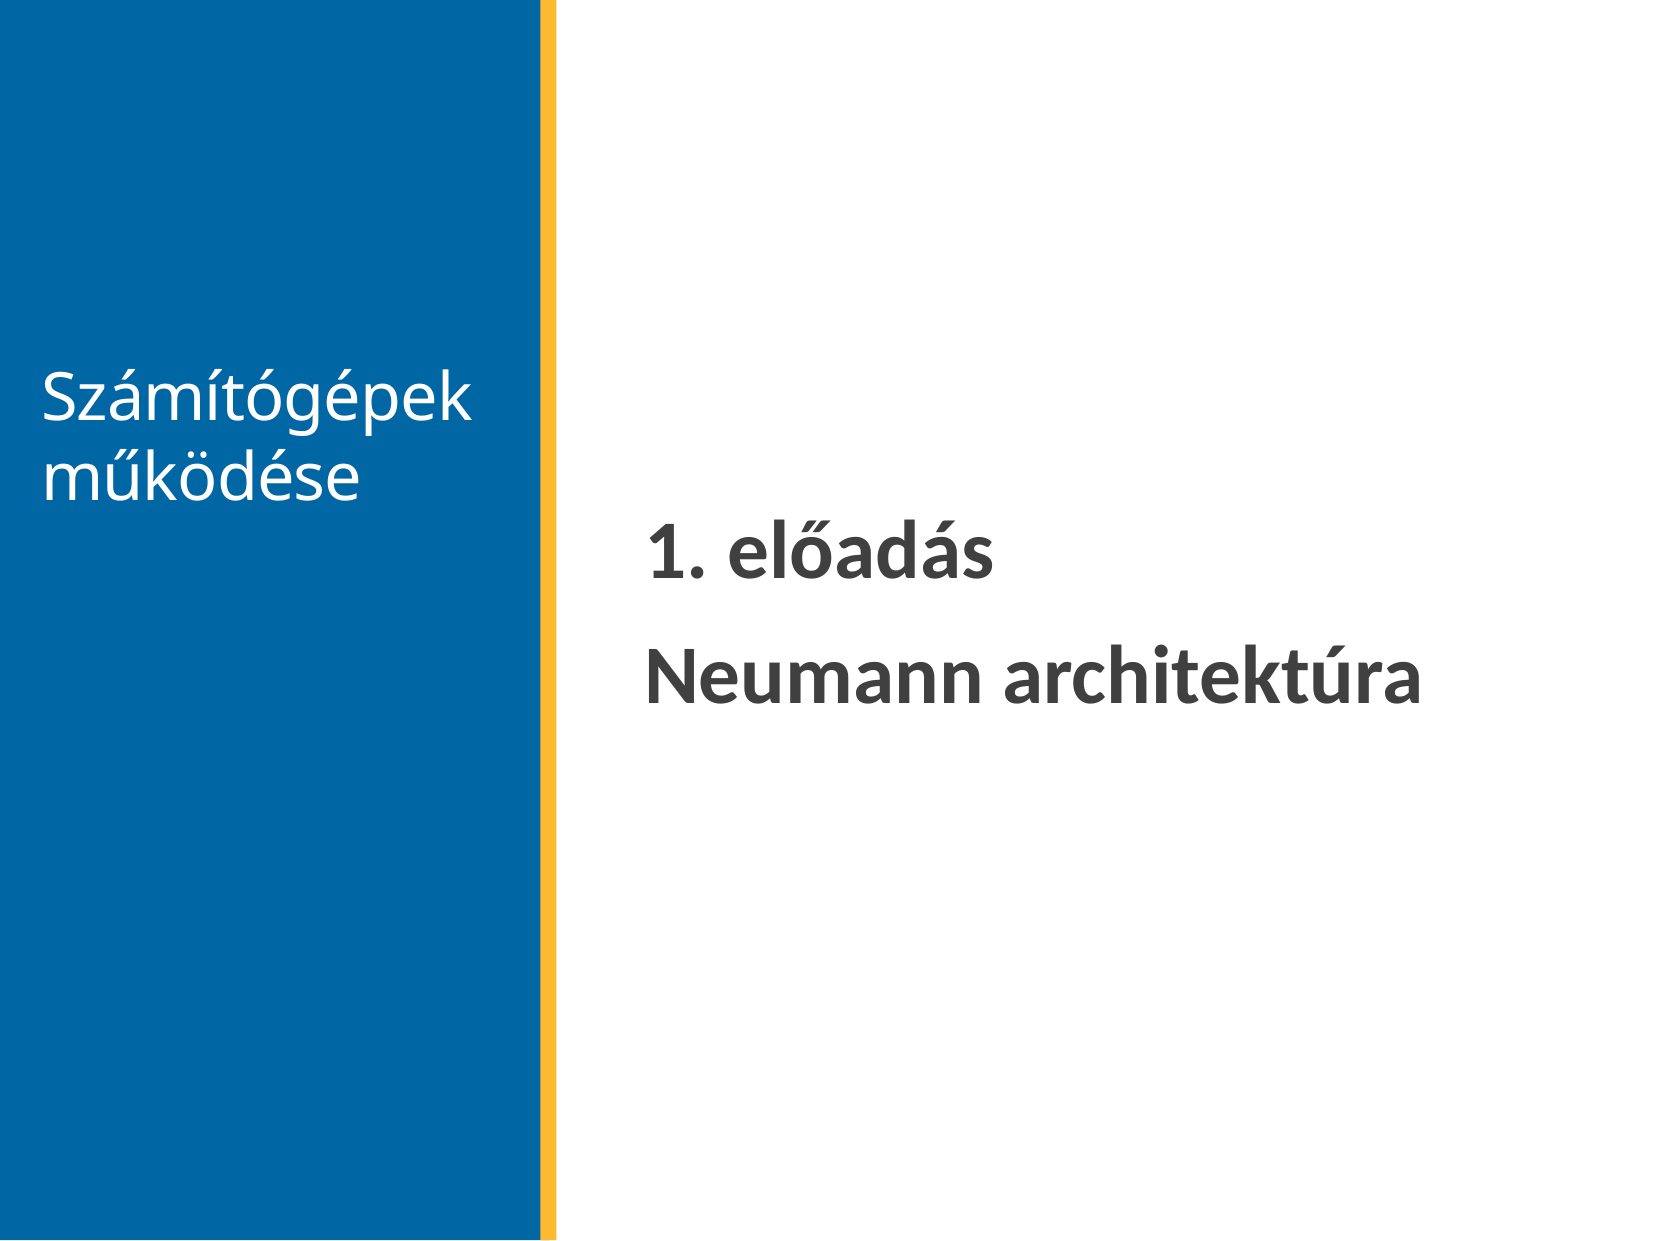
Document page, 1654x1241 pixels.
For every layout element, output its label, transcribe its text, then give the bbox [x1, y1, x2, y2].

list 1. előadás Neumann architektúra [625, 132, 1532, 1084]
title Számítógépek működése [25, 107, 497, 521]
